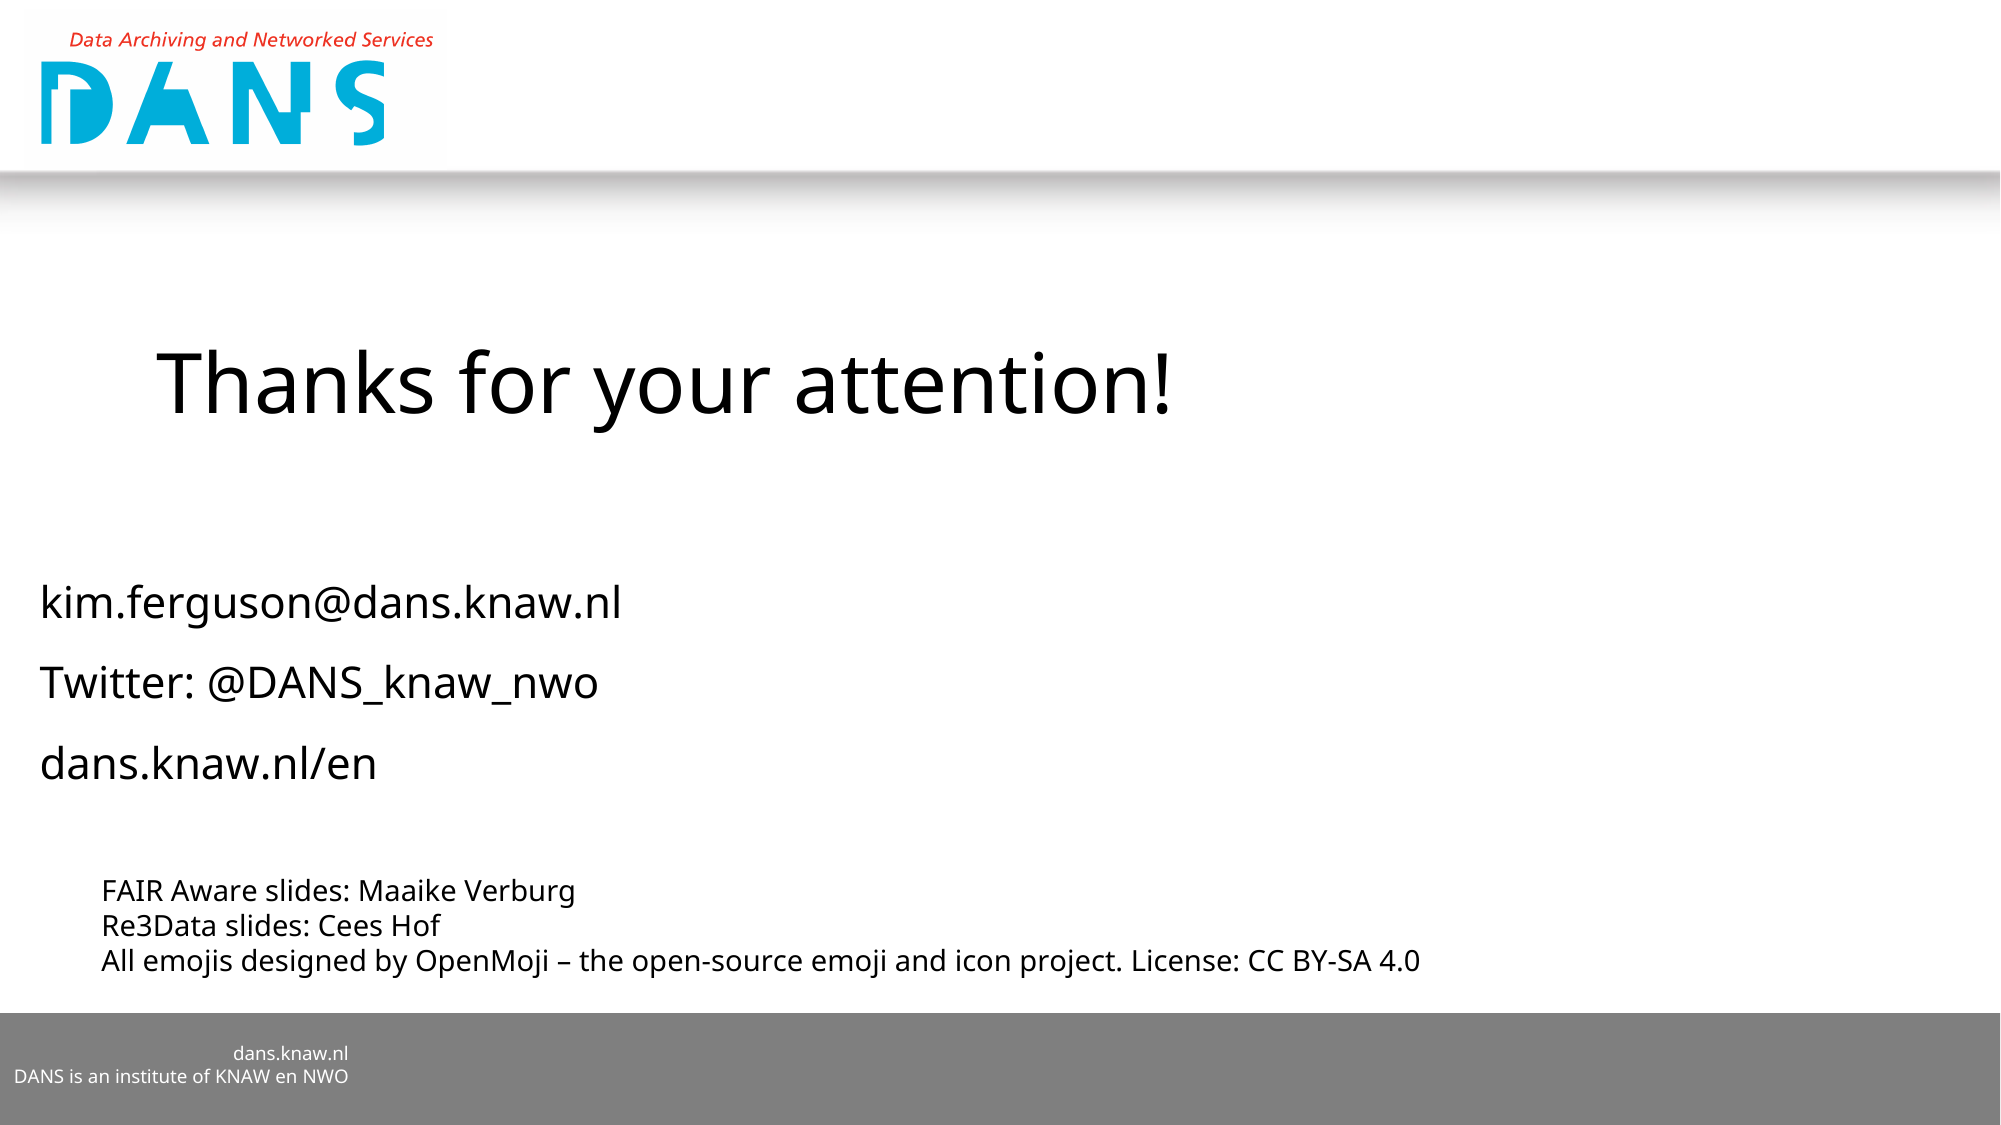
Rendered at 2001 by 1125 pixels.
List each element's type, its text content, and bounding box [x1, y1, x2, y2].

title Thanks for your attention! [141, 311, 1867, 530]
list kim.ferguson@dans.knaw.nl [24, 573, 1984, 653]
list Twitter: @DANS_knaw_nwo [24, 653, 1984, 733]
text_box FAIR Aware slides: Maaike Verburg Re3Data slides: Cees Hof All emojis designed by OpenMoji – the open-source emoji and icon project. License: CC BY-SA 4.0 [86, 857, 1593, 994]
list dans.knaw.nl/en [24, 733, 1984, 814]
